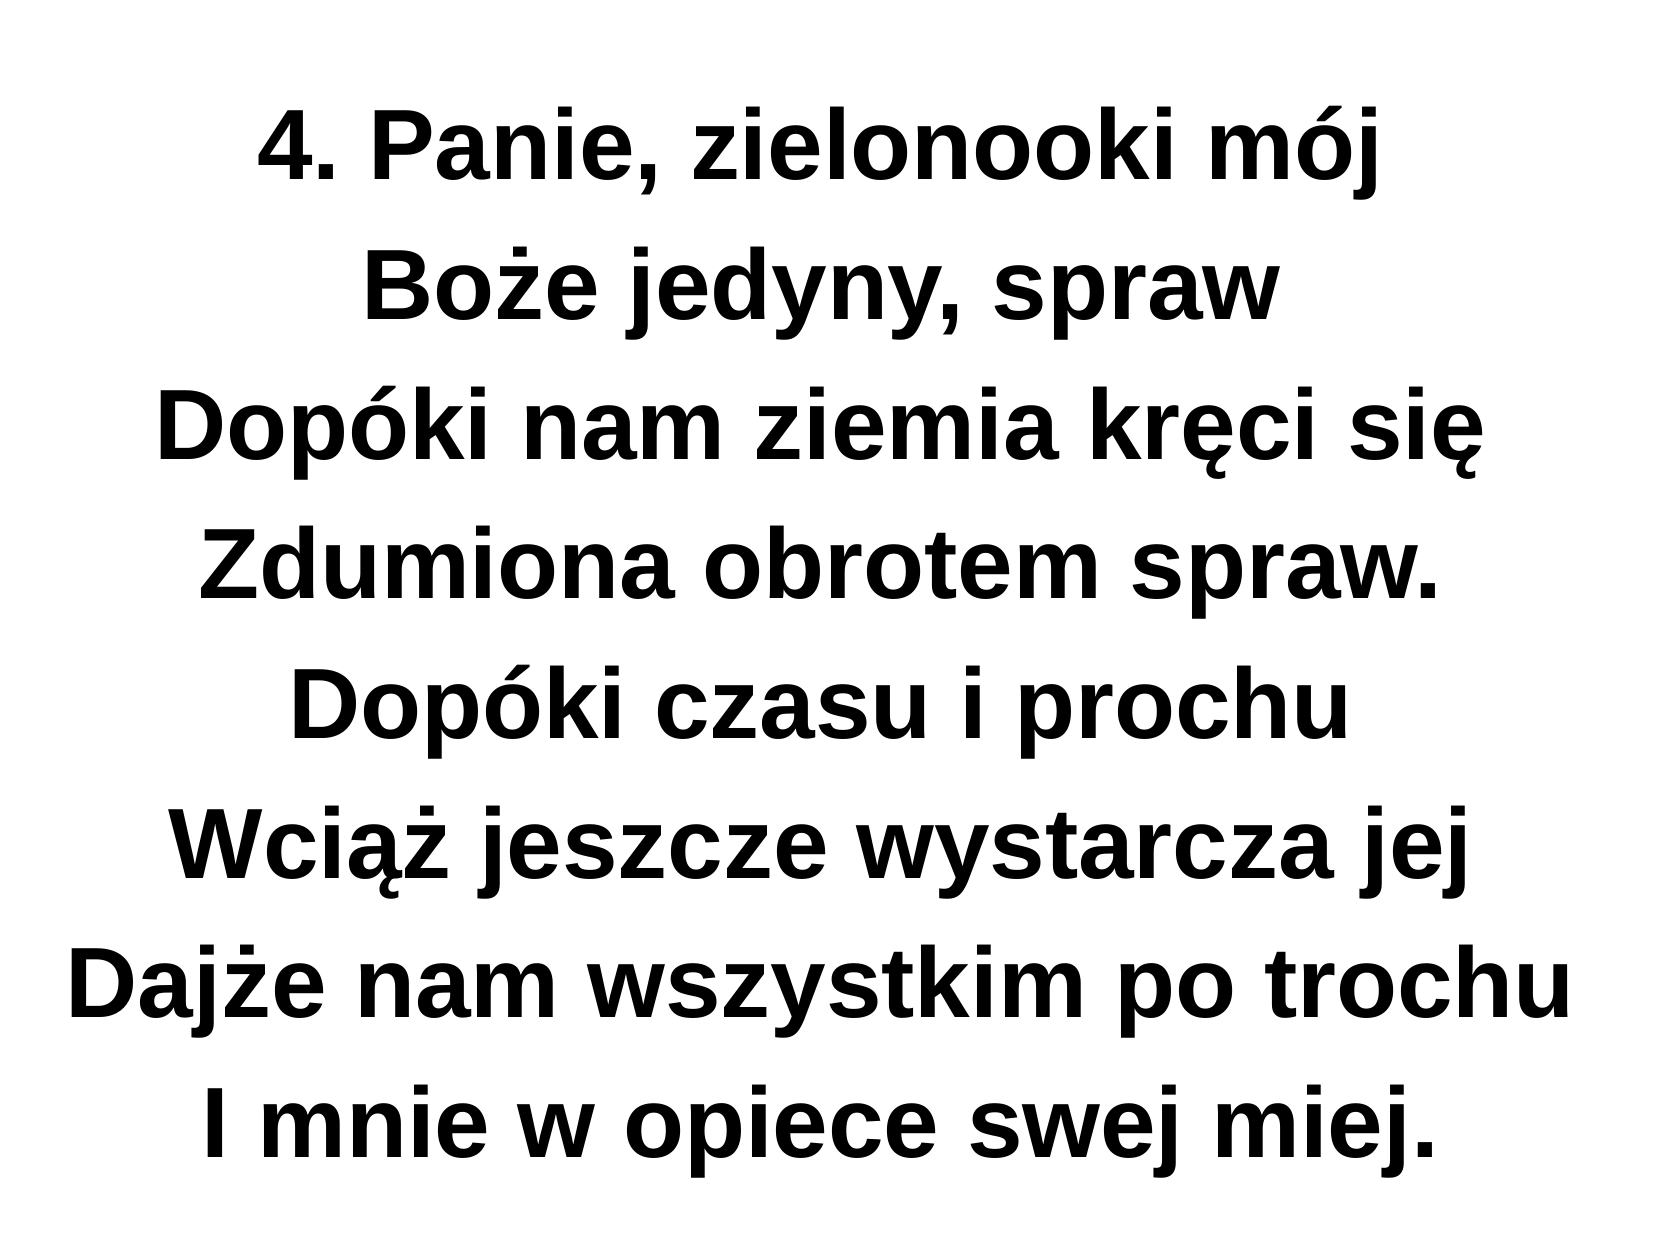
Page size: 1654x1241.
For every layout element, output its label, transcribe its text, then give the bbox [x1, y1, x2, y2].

subtitle 4. Panie, zielonooki mój Boże jedyny, spraw Dopóki nam ziemia kręci się Zdumiona obrotem spraw. Dopóki czasu i prochu Wciąż jeszcze wystarcza jej Dajże nam wszystkim po trochu I mnie w opiece swej miej. [0, 0, 1642, 1241]
